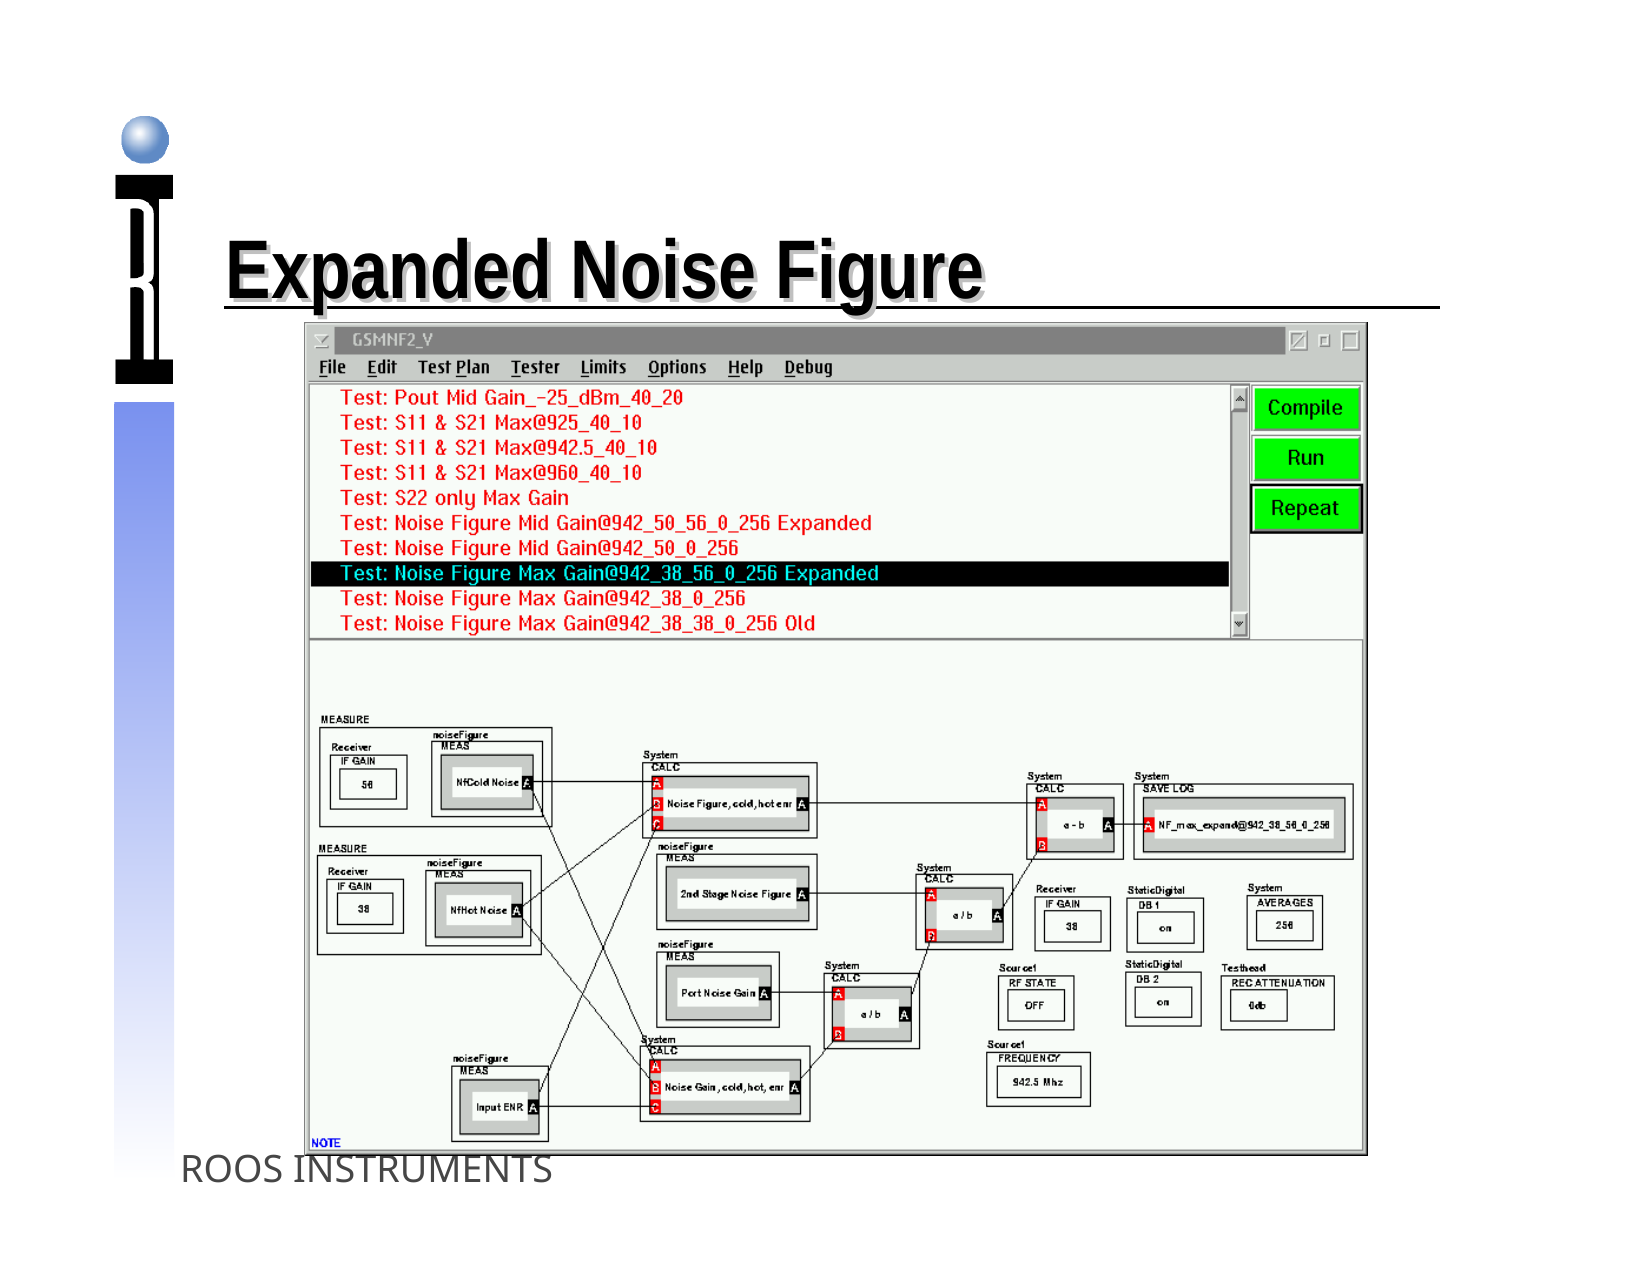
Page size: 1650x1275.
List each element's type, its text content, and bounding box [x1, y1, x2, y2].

picture [304, 322, 1368, 1156]
text_box Expanded Noise Figure [225, 133, 1447, 318]
